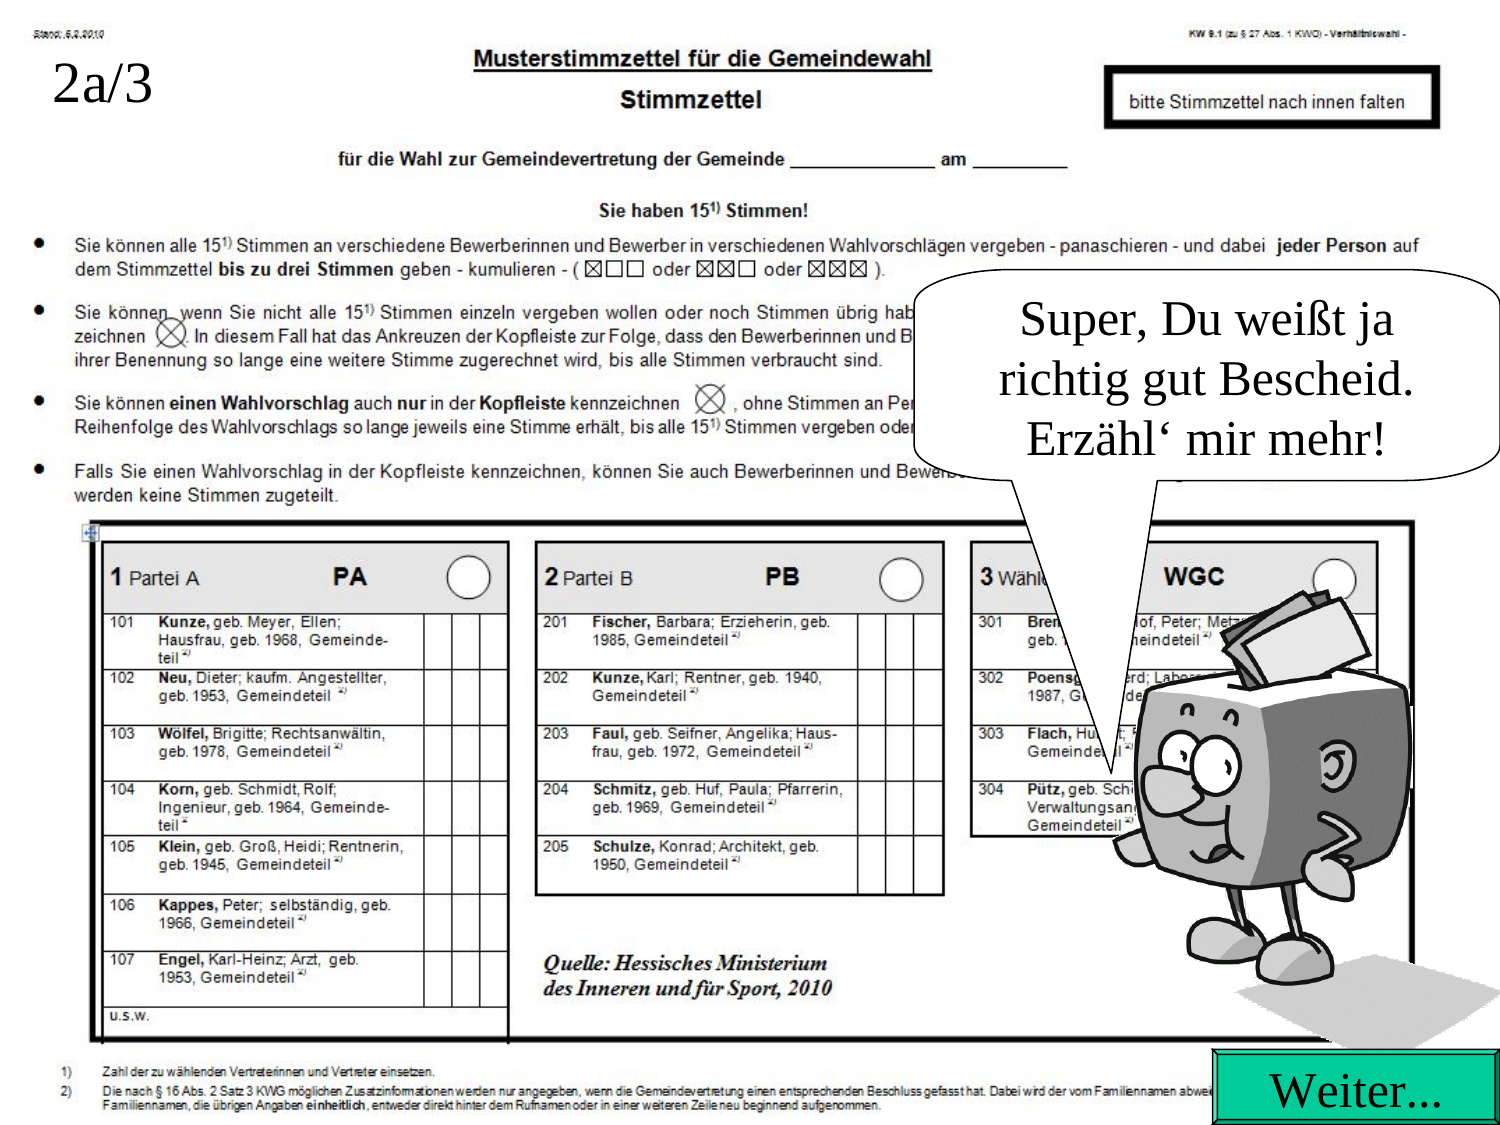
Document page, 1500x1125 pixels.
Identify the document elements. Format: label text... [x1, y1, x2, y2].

picture [12, 22, 1500, 1121]
text_box Weiter... [1218, 1055, 1495, 1119]
text_box Super, Du weißt ja richtig gut Bescheid. Erzähl‘ mir mehr! [914, 269, 1500, 774]
text_box 2a/3 [38, 36, 188, 138]
